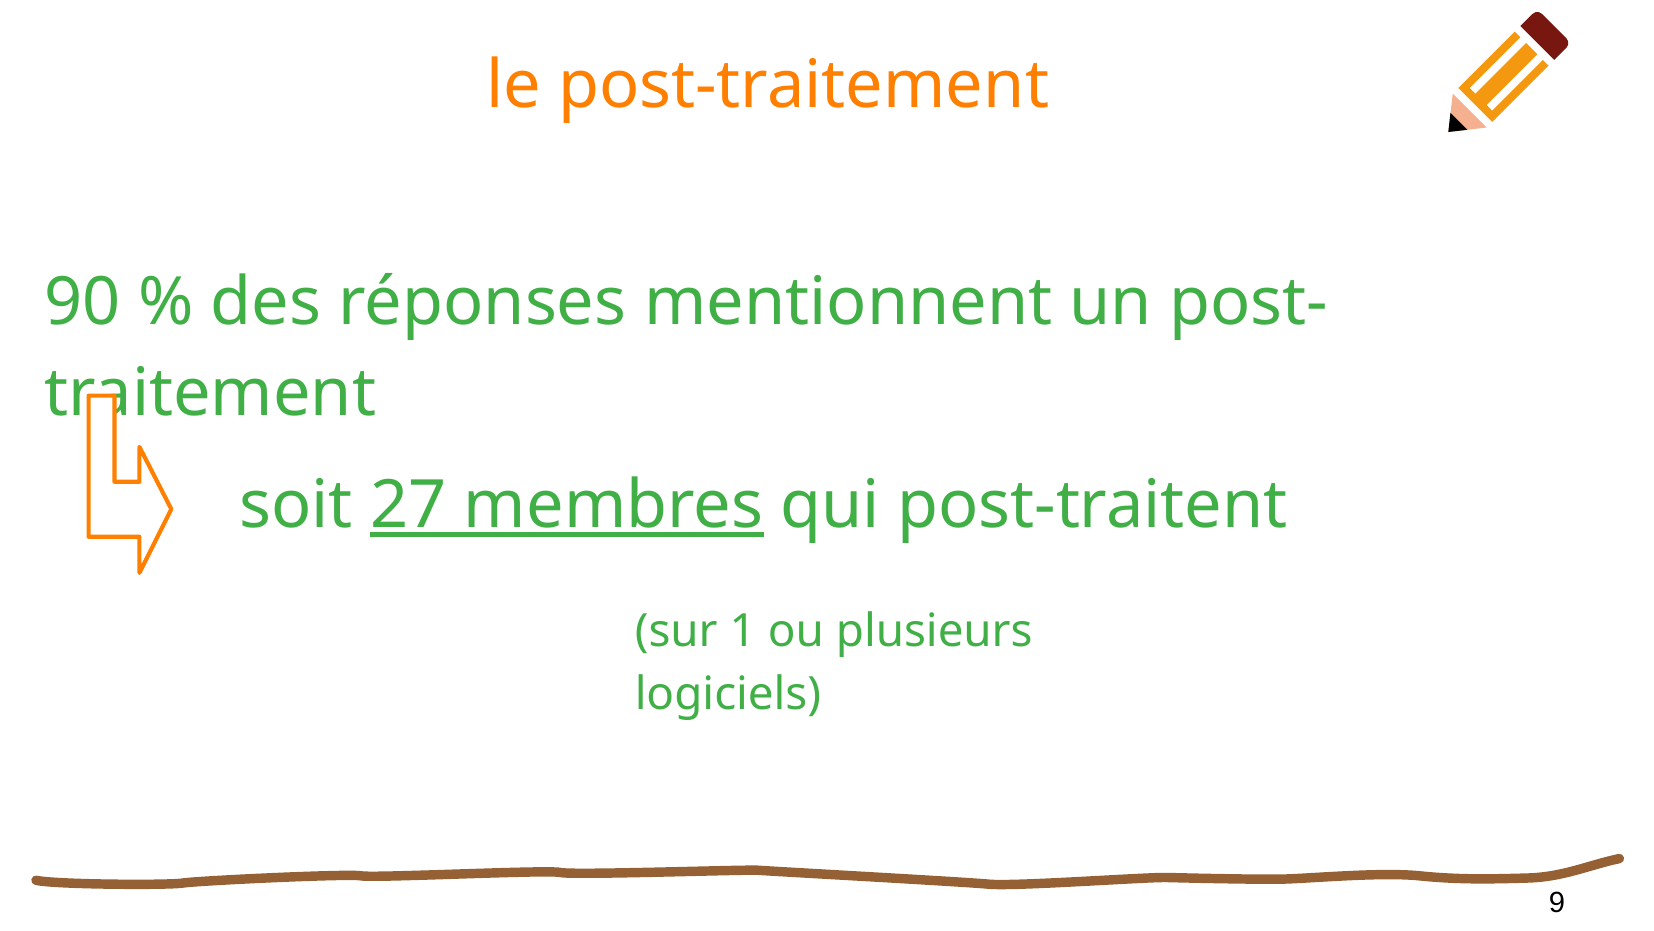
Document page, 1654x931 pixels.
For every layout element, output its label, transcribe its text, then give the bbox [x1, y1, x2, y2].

text_box (sur 1 ou plusieurs logiciels) [620, 590, 1241, 680]
text_box soit 27 membres qui post-traitent [224, 448, 1583, 559]
title le post-traitement [88, 29, 1447, 133]
text_box [88, 395, 172, 573]
text_box 90 % des réponses mentionnent un post-traitement [29, 245, 1625, 384]
